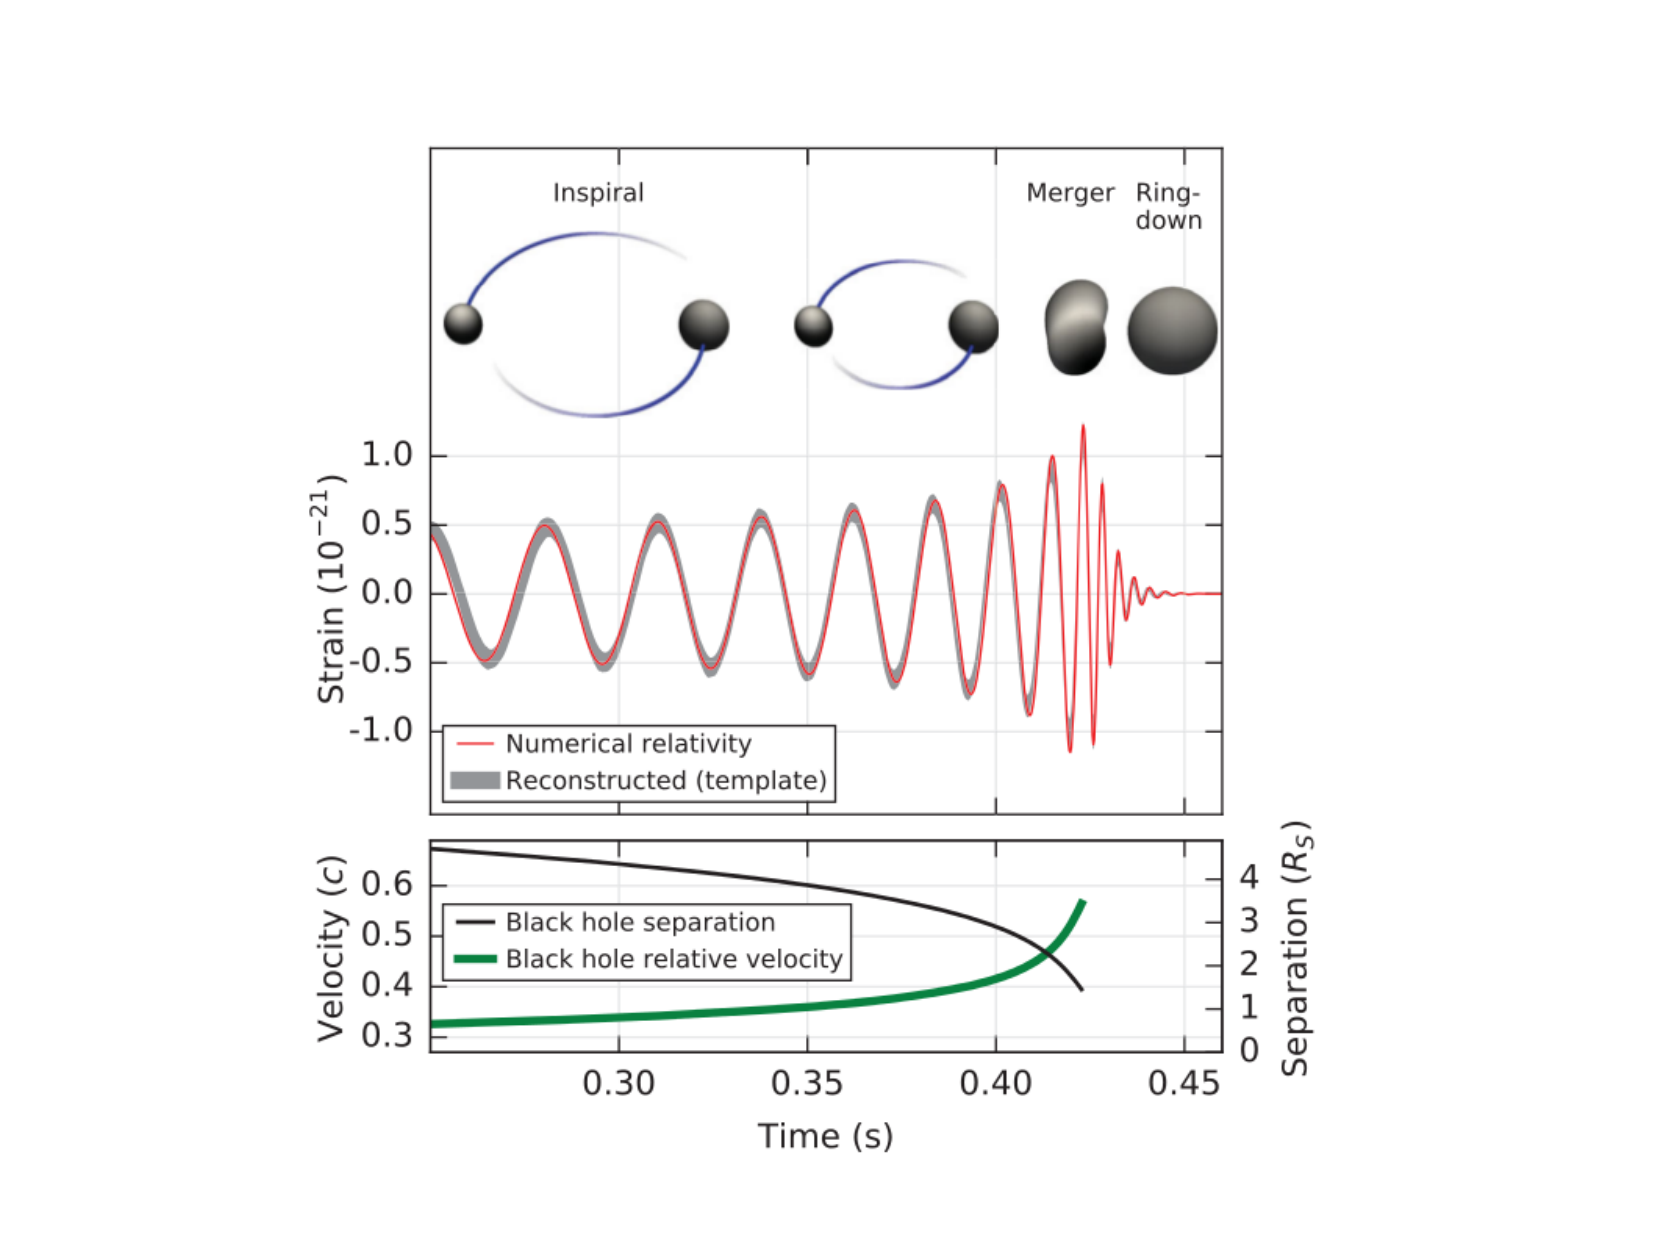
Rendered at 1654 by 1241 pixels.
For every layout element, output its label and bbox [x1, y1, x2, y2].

picture [283, 129, 1346, 1168]
